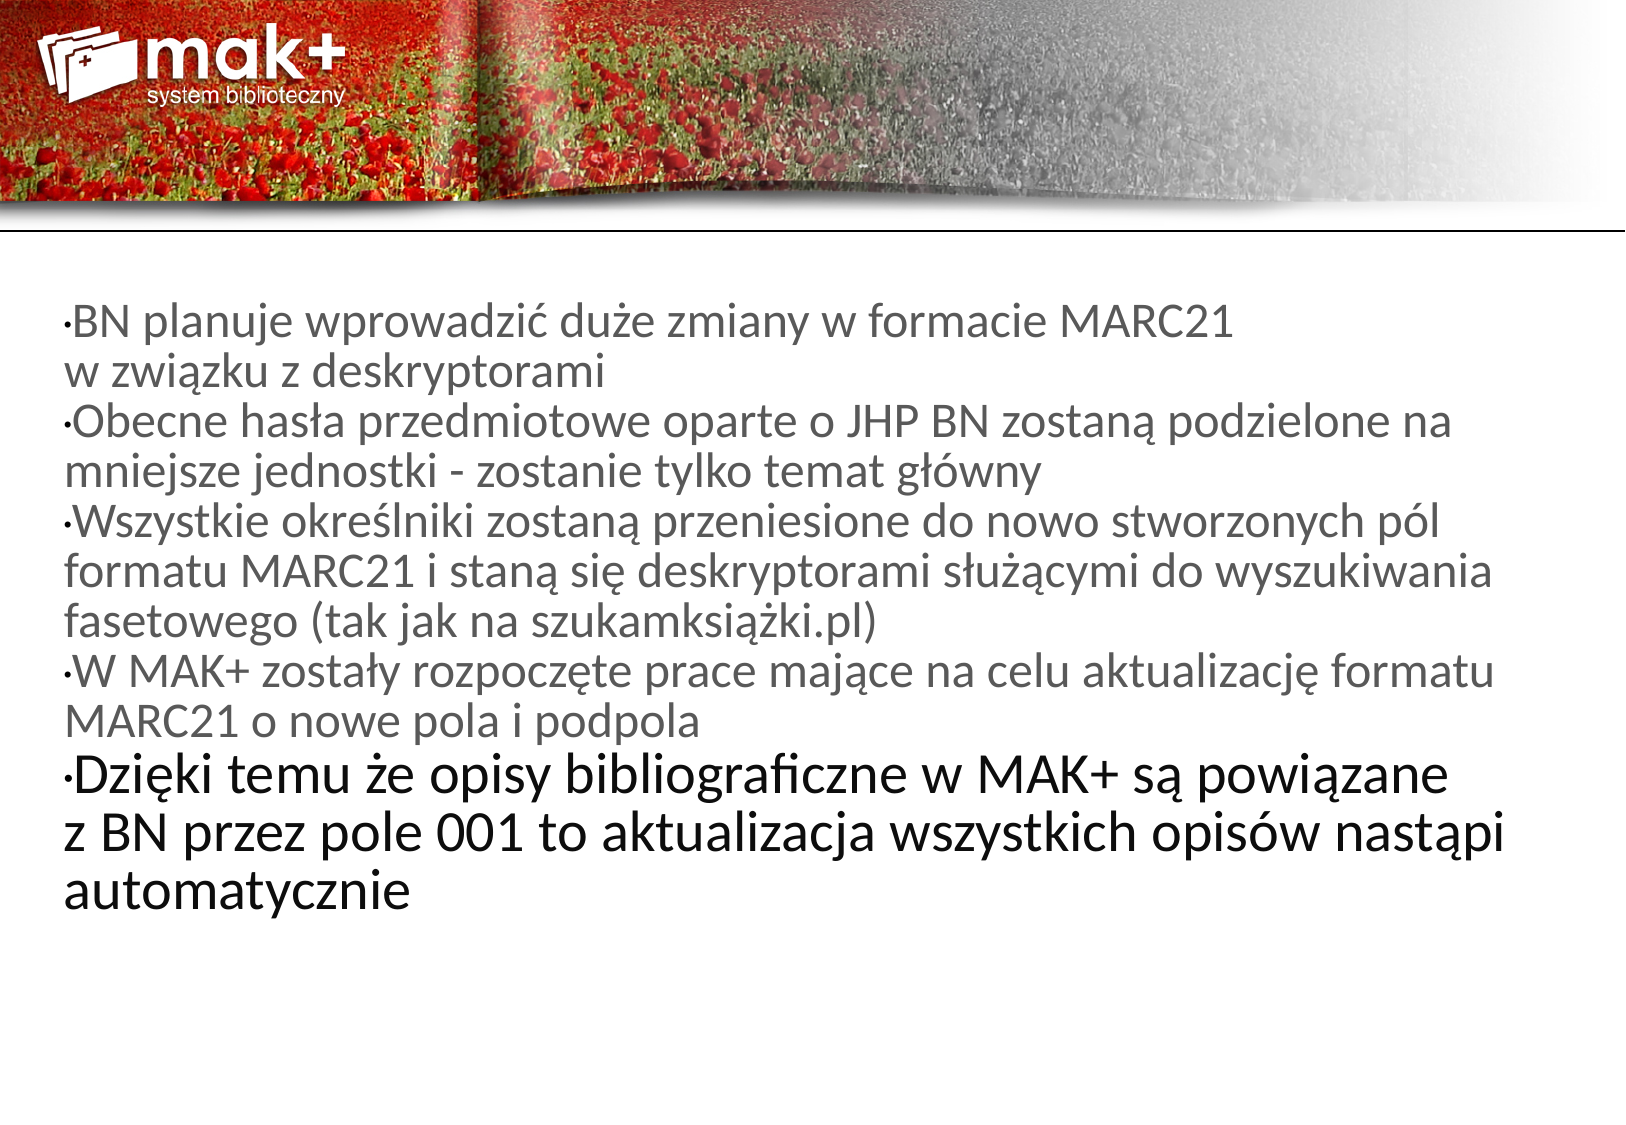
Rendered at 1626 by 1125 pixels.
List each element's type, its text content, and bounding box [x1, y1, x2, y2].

text_box BN planuje wprowadzić duże zmiany w formacie MARC21 w związku z deskryptorami Obecne hasła przedmiotowe oparte o JHP BN zostaną podzielone na mniejsze jednostki - zostanie tylko temat główny Wszystkie określniki zostaną przeniesione do nowo stworzonych pól formatu MARC21 i staną się deskryptorami służącymi do wyszukiwania fasetowego (tak jak na szukamksiążki.pl) W MAK+ zostały rozpoczęte prace mające na celu aktualizację formatu MARC21 o nowe pola i podpola Dzięki temu że opisy bibliograficzne w MAK+ są powiązane z BN przez pole 001 to aktualizacja wszystkich opisów nastąpi automatycznie [49, 292, 1603, 1065]
picture [0, 0, 1625, 231]
